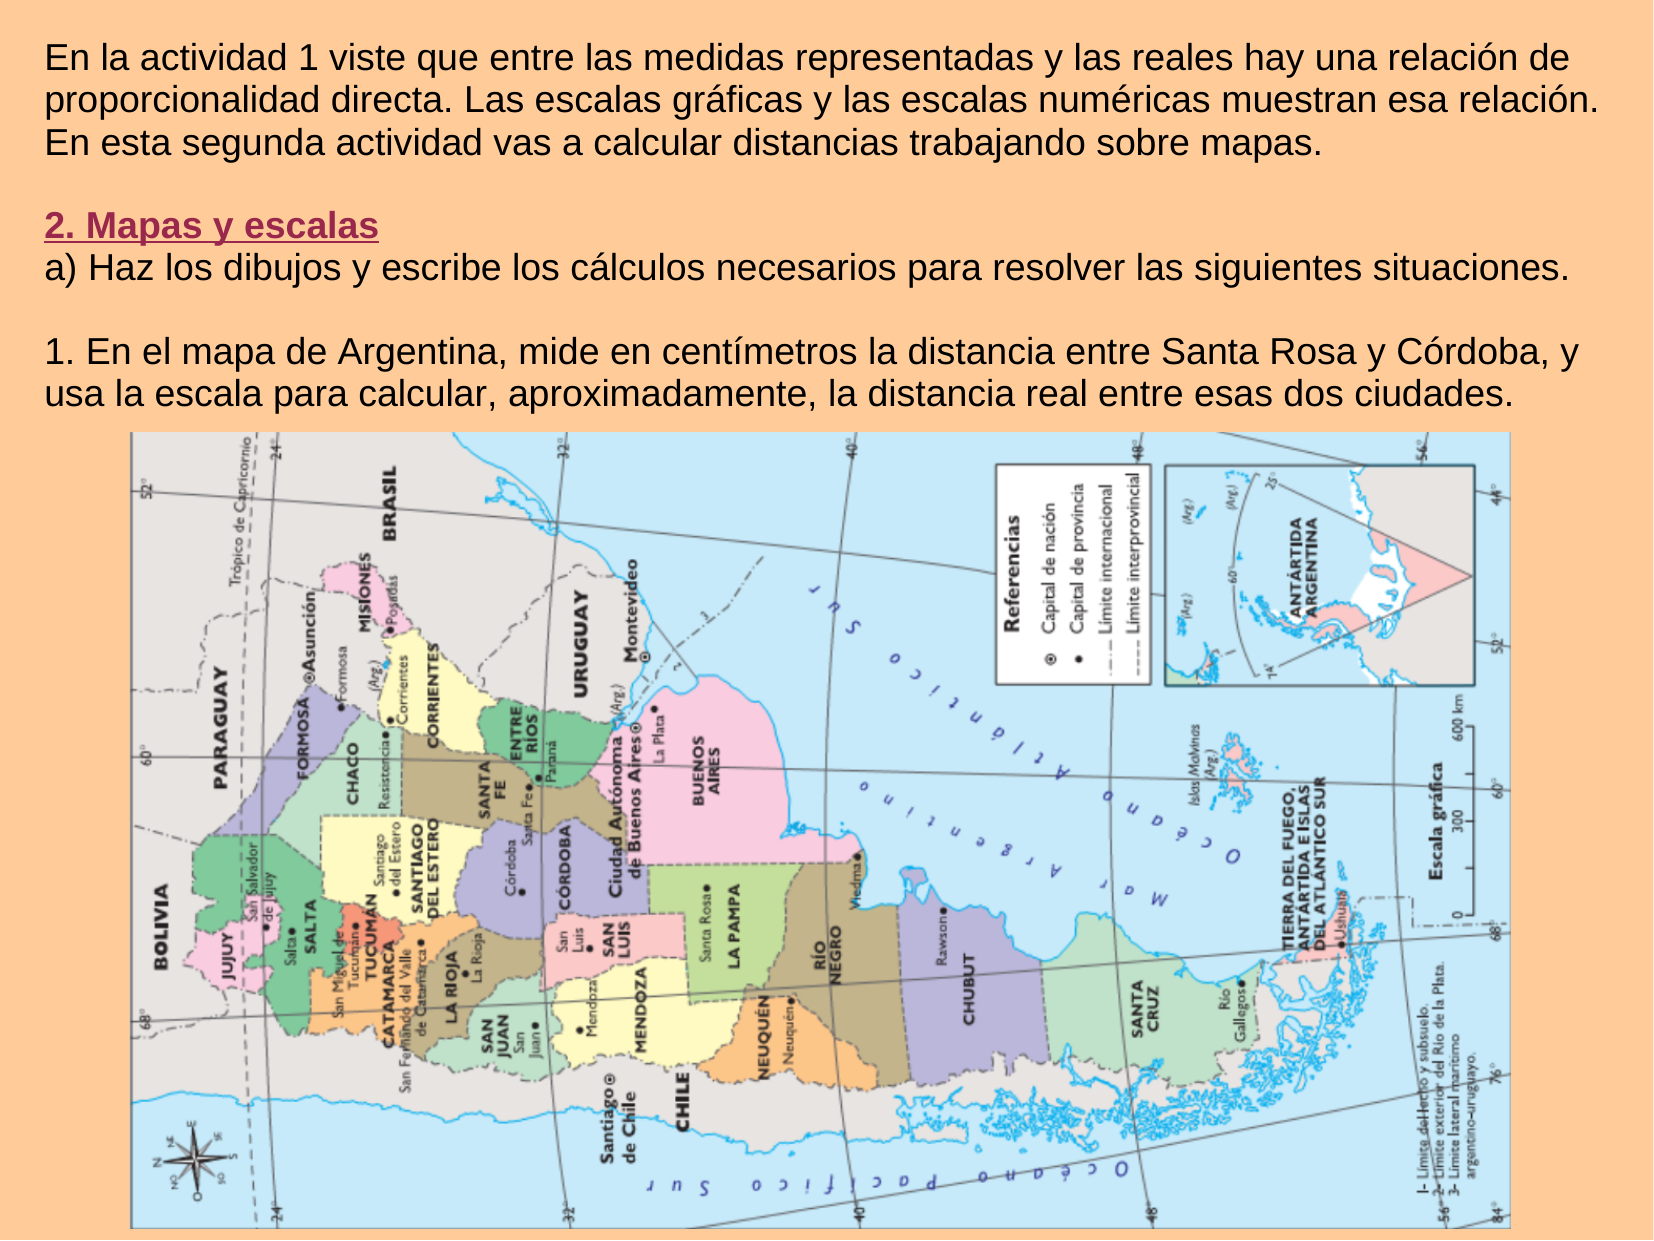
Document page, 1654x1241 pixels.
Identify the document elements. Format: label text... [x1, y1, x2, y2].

text_box En la actividad 1 viste que entre las medidas representadas y las reales hay una relación de proporcionalidad directa. Las escalas gráficas y las escalas numéricas muestran esa relación. En esta segunda actividad vas a calcular distancias trabajando sobre mapas. 2. Mapas y escalas a) Haz los dibujos y escribe los cálculos necesarios para resolver las siguientes situaciones. 1. En el mapa de Argentina, mide en centímetros la distancia entre Santa Rosa y Córdoba, y usa la escala para calcular, aproximadamente, la distancia real entre esas dos ciudades. [29, 29, 1625, 467]
picture [129, 431, 1511, 1229]
